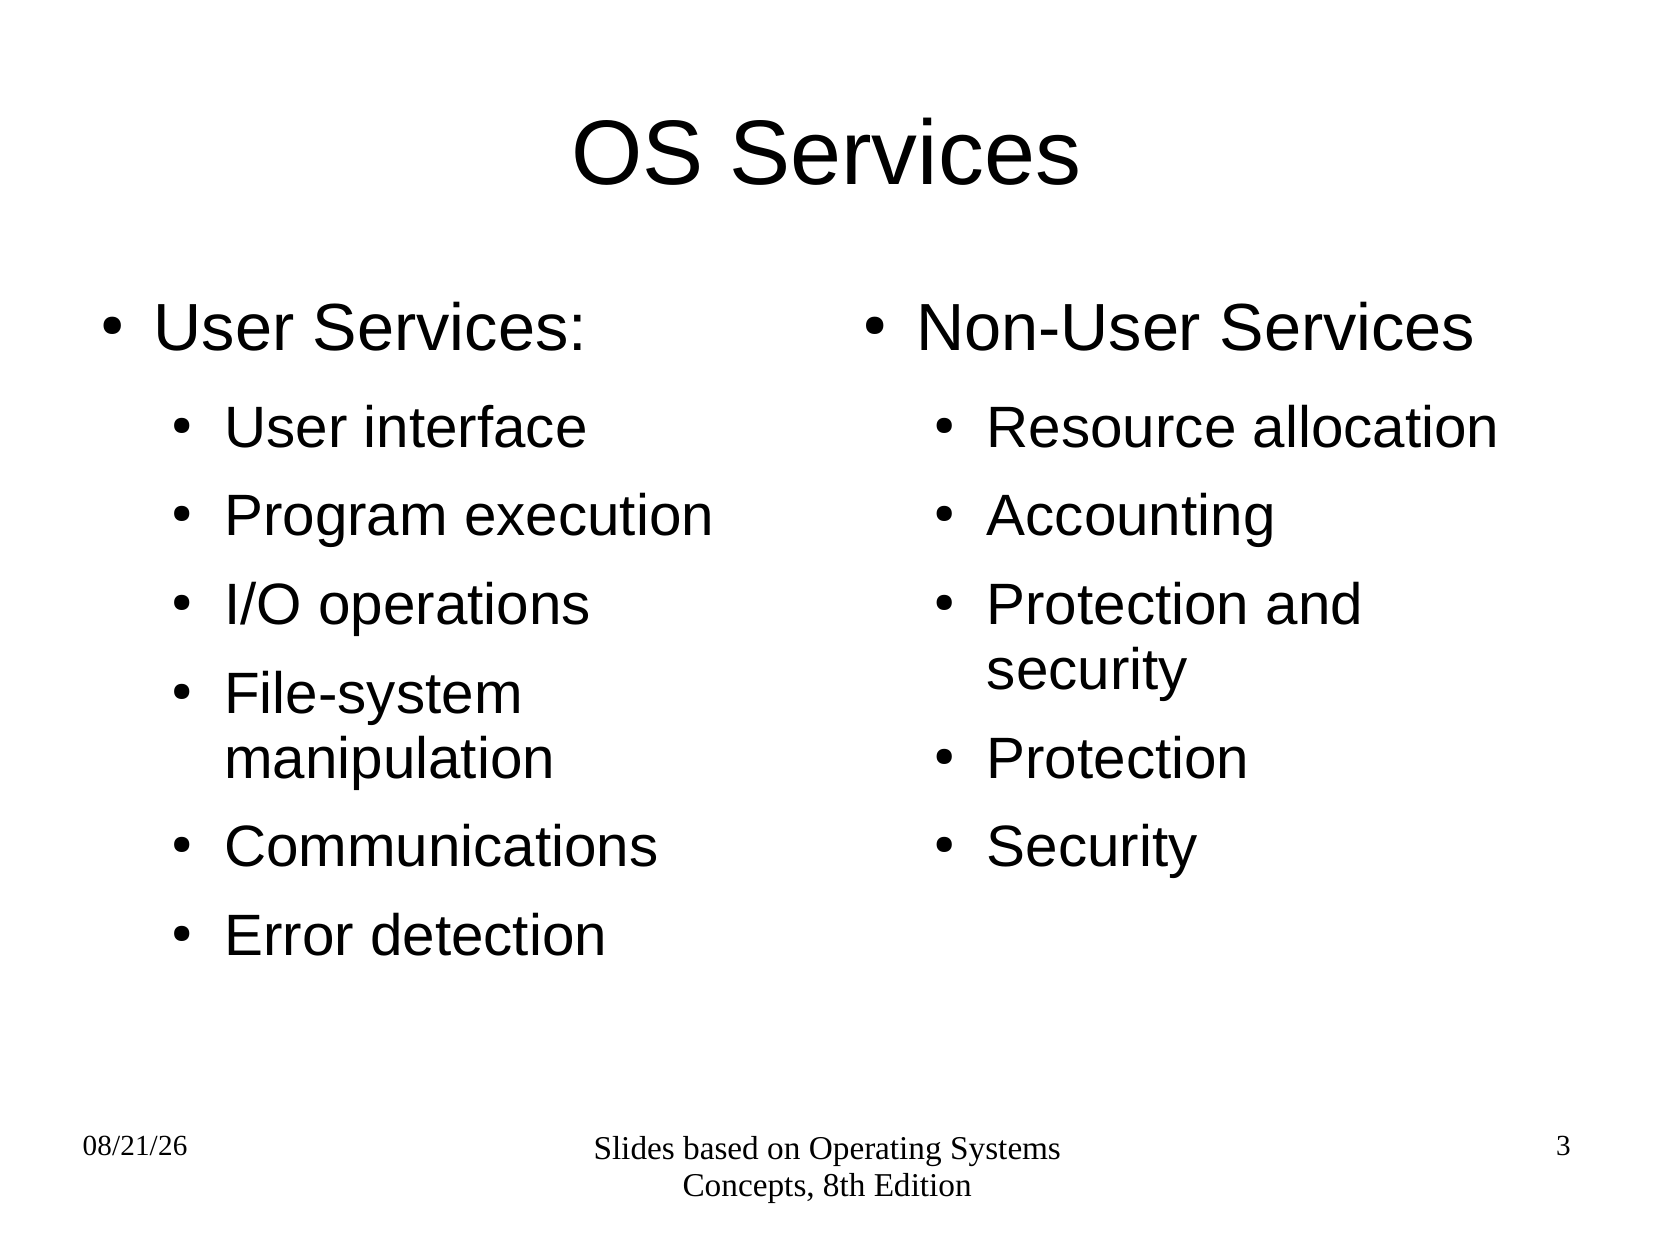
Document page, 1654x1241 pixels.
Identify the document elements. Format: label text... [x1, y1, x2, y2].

list User Services: User interface Program execution I/O operations File-system manipulation Communications Error detection [82, 290, 809, 1109]
title OS Services [82, 49, 1571, 257]
list Non-User Services Resource allocation Accounting Protection and security Protection Security [845, 290, 1572, 1109]
